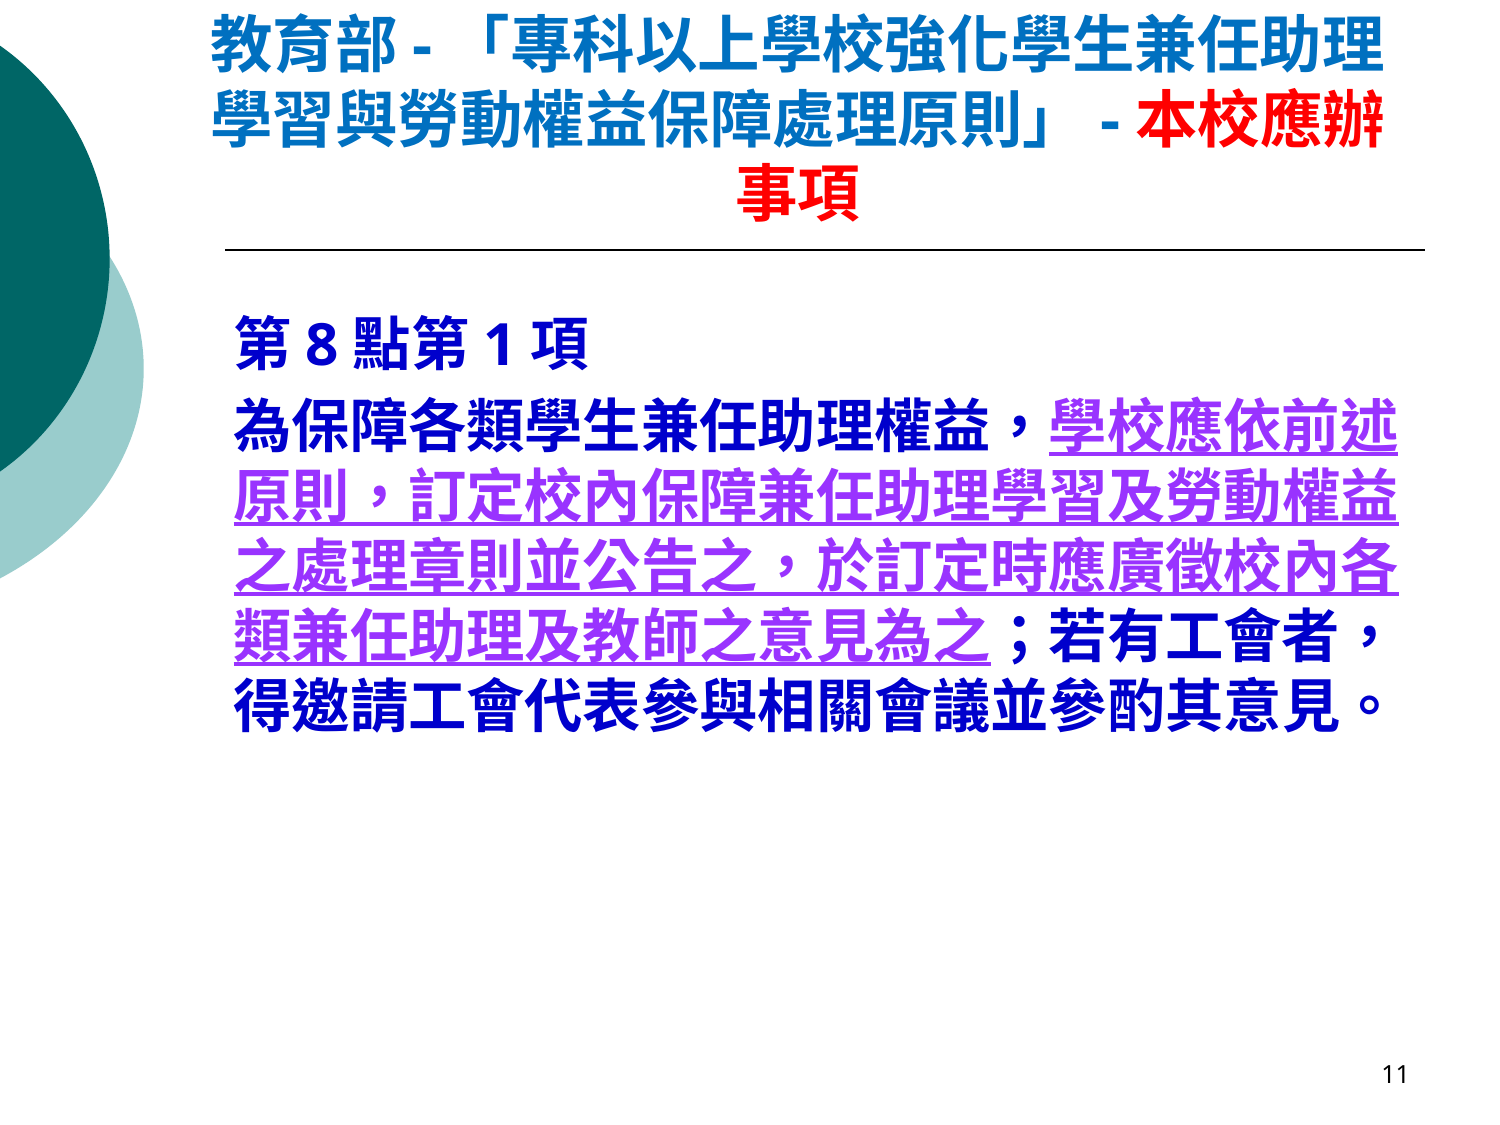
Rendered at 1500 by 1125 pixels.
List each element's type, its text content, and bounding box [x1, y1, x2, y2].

title 教育部-「專科以上學校強化學生兼任助理學習與勞動權益保障處理原則」-本校應辦事項 [171, 49, 1425, 237]
slide_number <number> [1074, 1025, 1425, 1100]
list 第8點第1項 為保障各類學生兼任助理權益，學校應依前述原則，訂定校內保障兼任助理學習及勞動權益之處理章則並公告之，於訂定時應廣徵校內各類兼任助理及教師之意見為之；若有工會者，得邀請工會代表參與相關會議並參酌其意見。 [218, 299, 1447, 975]
